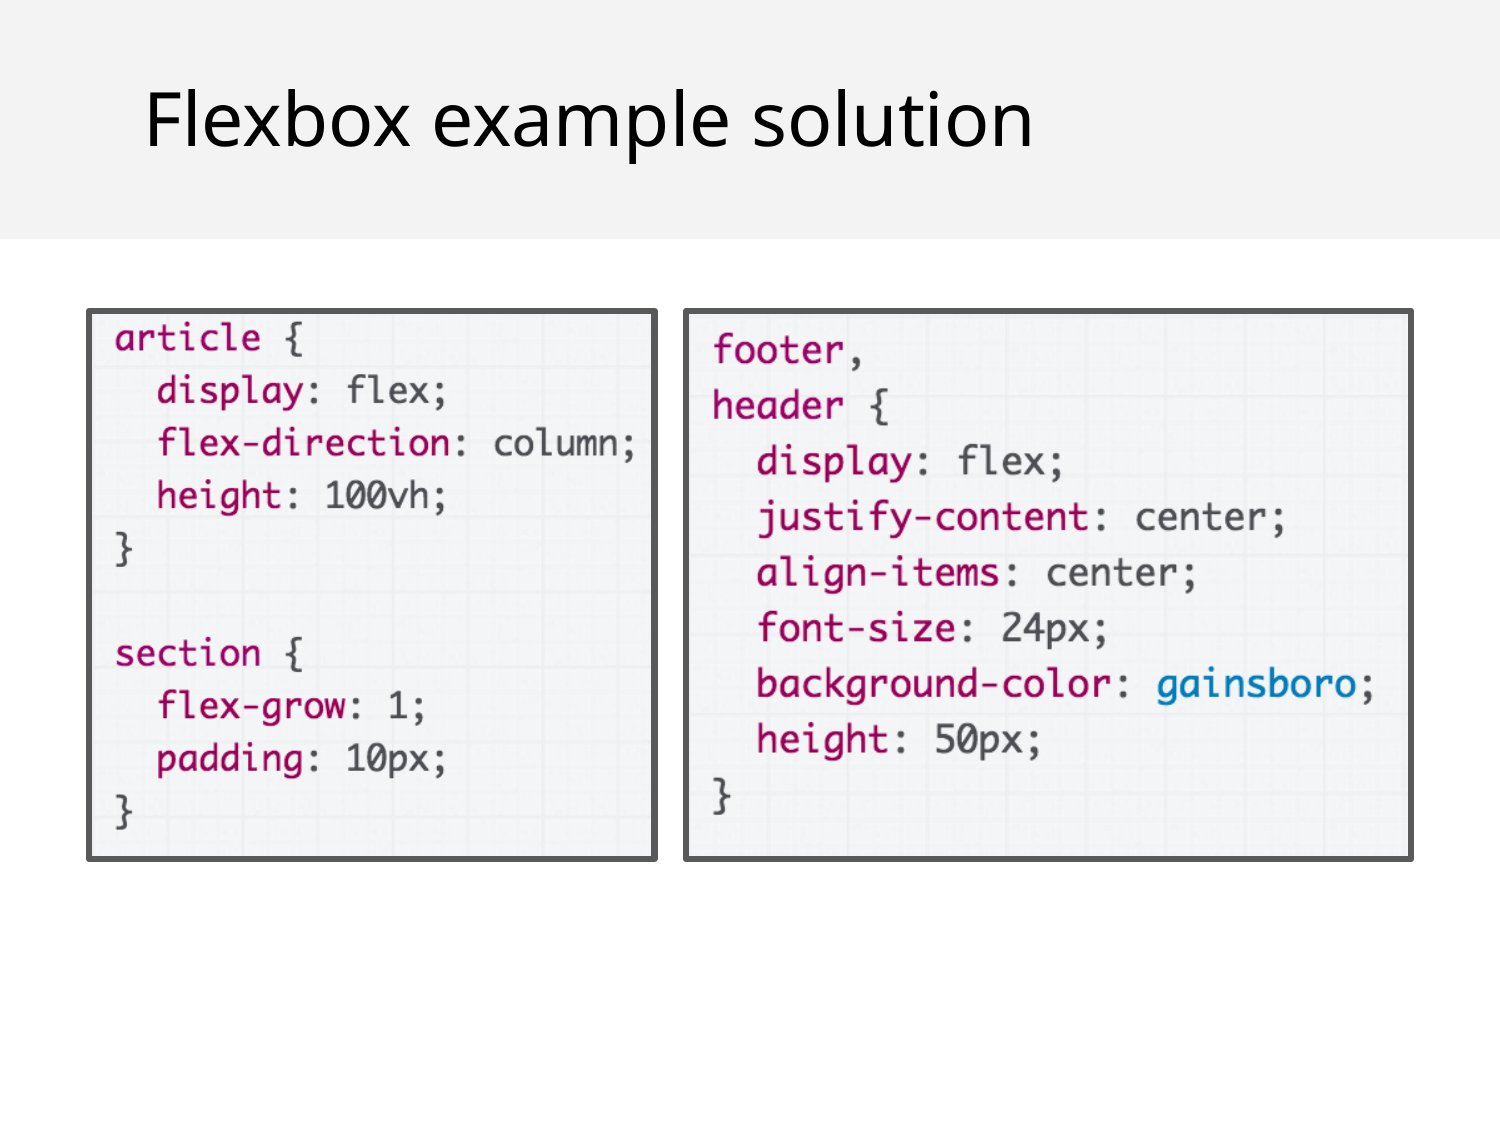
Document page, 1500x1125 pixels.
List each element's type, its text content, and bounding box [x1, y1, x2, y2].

title Flexbox example solution [128, 56, 1372, 183]
picture [688, 313, 1408, 856]
picture [92, 313, 652, 856]
